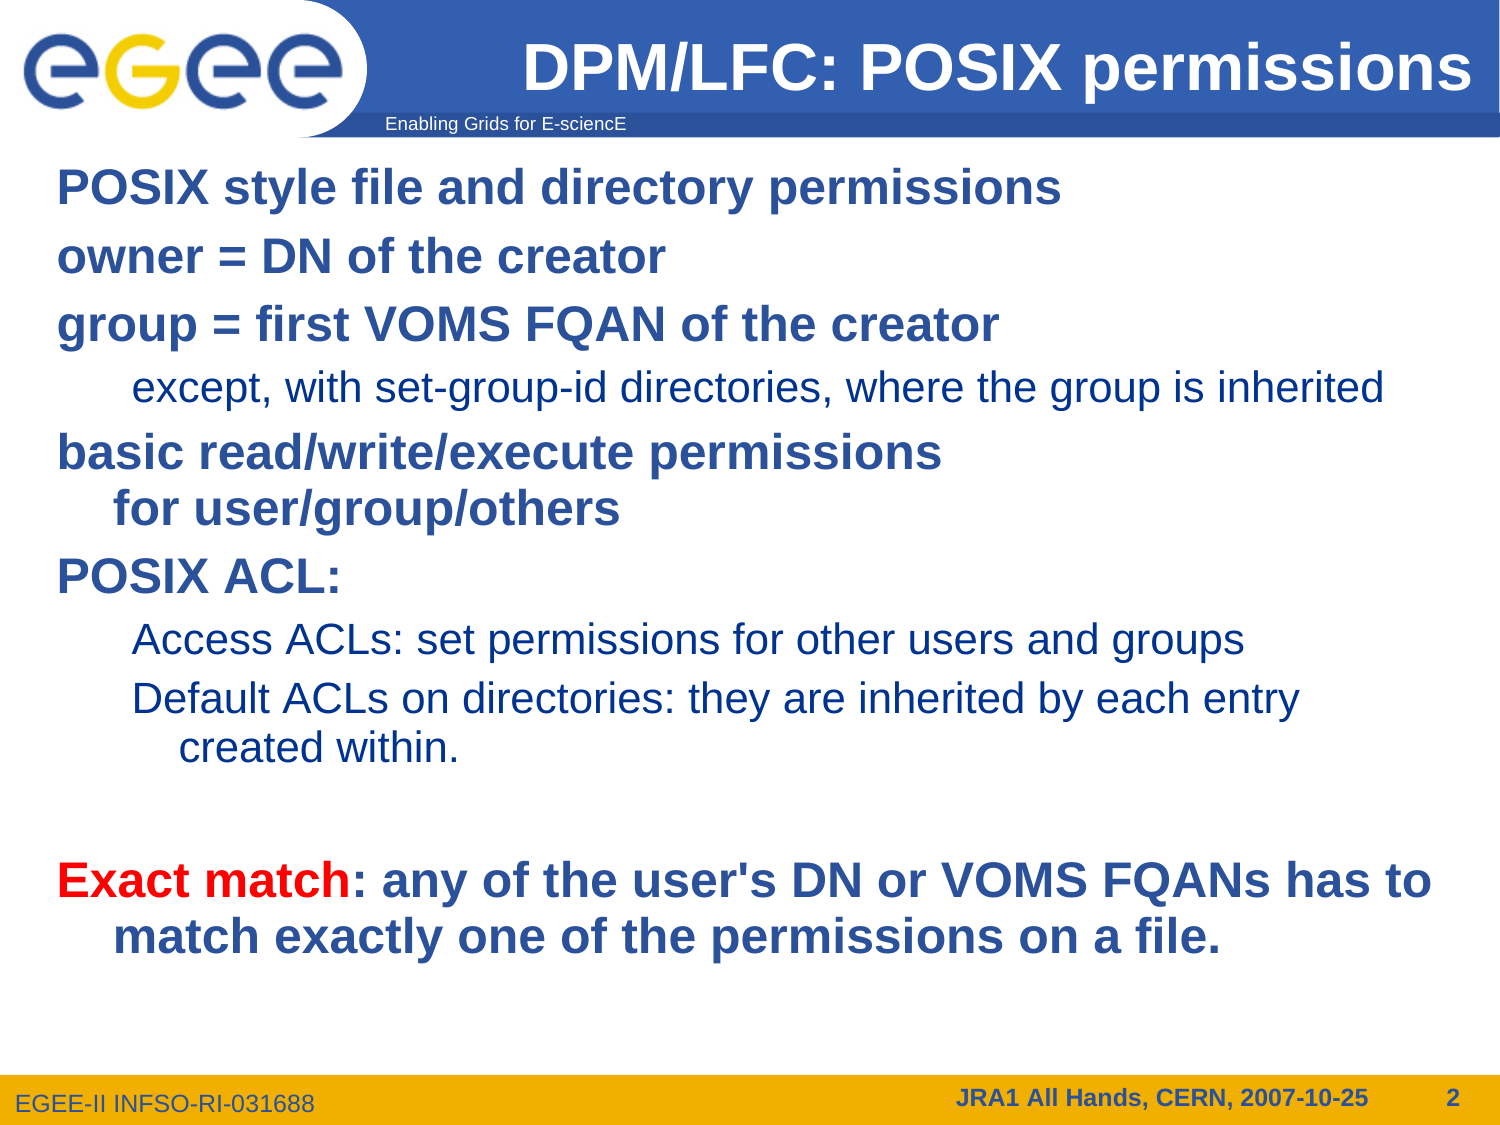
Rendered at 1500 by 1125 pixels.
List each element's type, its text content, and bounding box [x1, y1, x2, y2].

picture [18, 30, 349, 112]
title DPM/LFC: POSIX permissions [369, 18, 1475, 117]
list POSIX style file and directory permissions owner = DN of the creator group = first VOMS FQAN of the creator except, with set-group-id directories, where the group is inherited basic read/write/execute permissions for user/group/others POSIX ACL: Access ACLs: set permissions for other users and groups Default ACLs on directories: they are inherited by each entry created within. Exact match: any of the user's DN or VOMS FQANs has to match exactly one of the permissions on a file. [56, 159, 1466, 1036]
